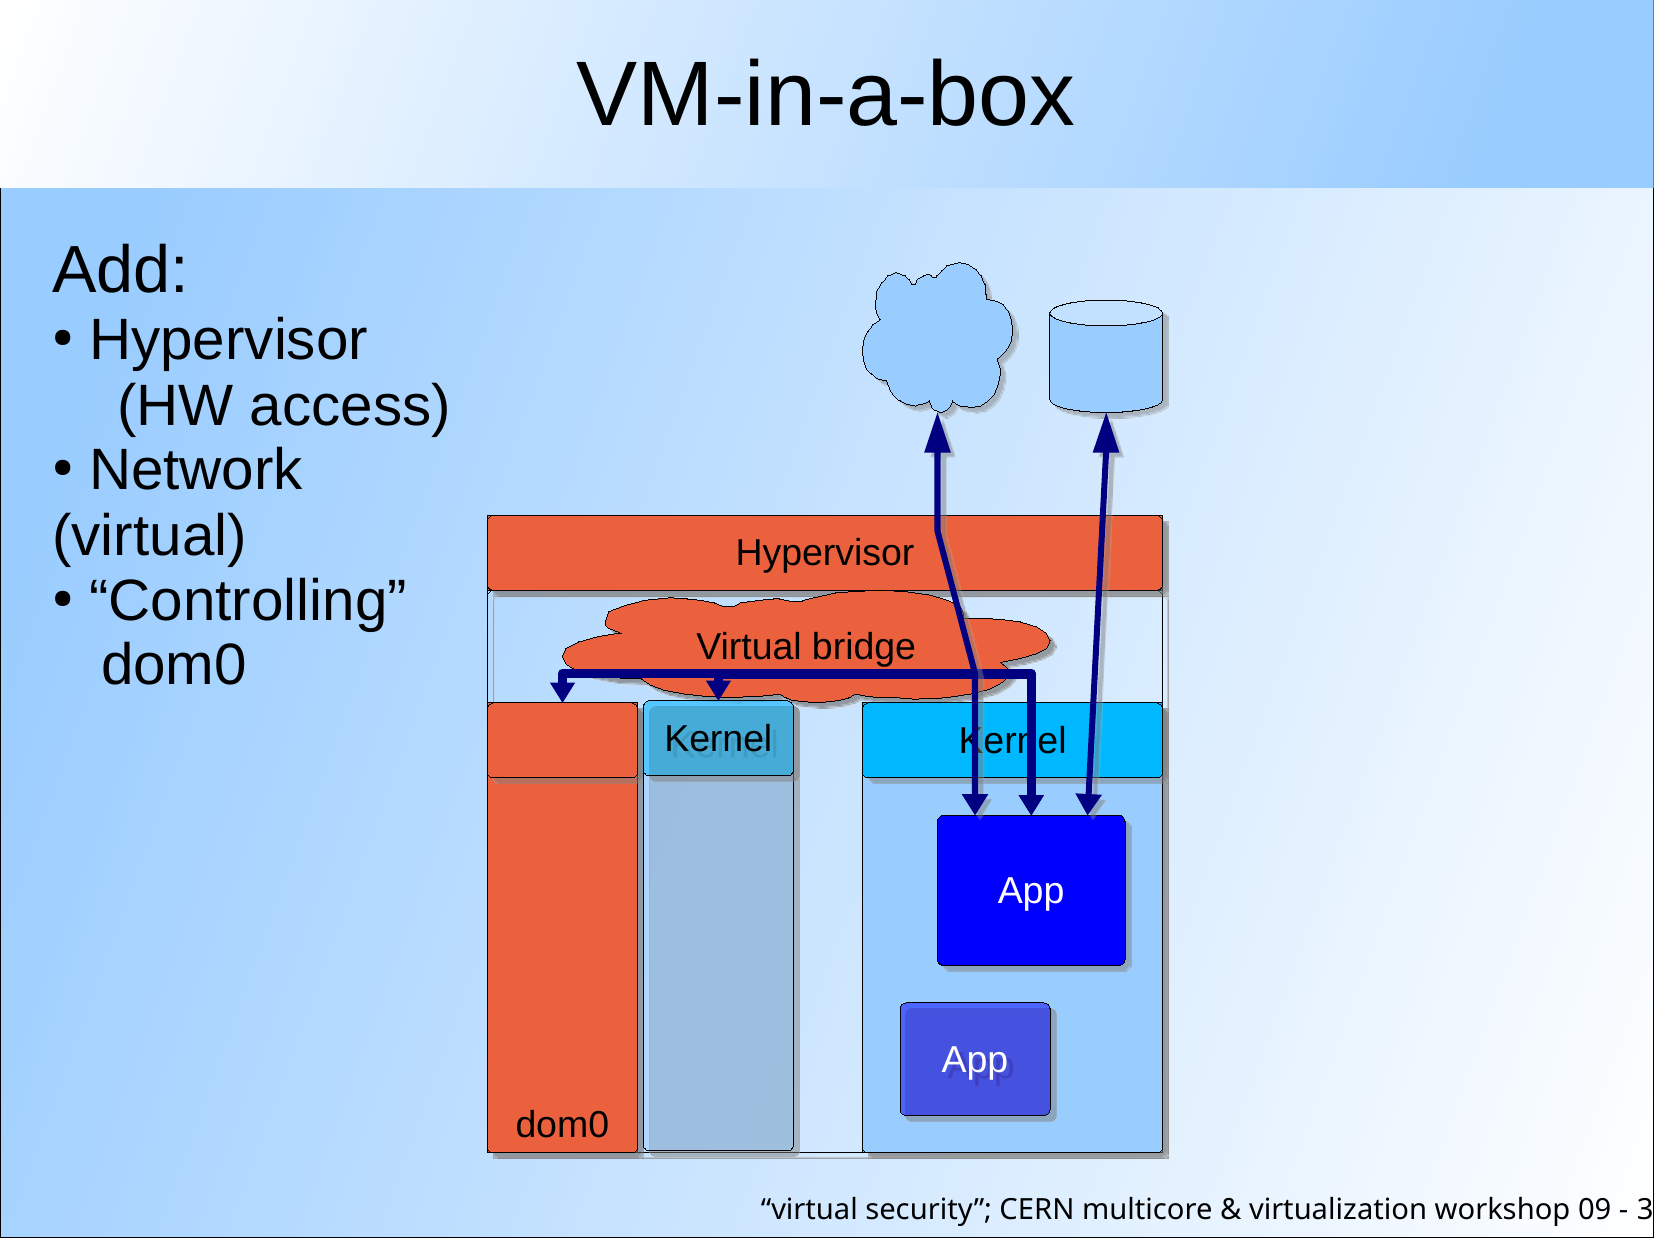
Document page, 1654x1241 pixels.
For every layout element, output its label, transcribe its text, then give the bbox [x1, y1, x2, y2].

text_box Kernel [1036, 702, 1085, 778]
text_box [1033, 778, 1085, 815]
text_box Virtual bridge [970, 618, 1051, 669]
text_box [862, 775, 1162, 1152]
text_box Virtual bridge [562, 590, 970, 669]
text_box [862, 262, 1013, 413]
text_box [984, 778, 1030, 815]
text_box App [900, 1002, 1051, 1116]
text_box Add: Hypervisor (HW access) Network (virtual) “Controlling” dom0 [37, 225, 526, 738]
title VM-in-a-box [82, 0, 1571, 188]
text_box App [937, 815, 1126, 966]
text_box [1049, 314, 1163, 413]
text_box Virtual bridge [721, 679, 971, 703]
text_box Kernel [643, 700, 794, 776]
text_box Hypervisor [526, 515, 950, 591]
text_box Virtual bridge [620, 678, 715, 697]
text_box dom0 [487, 775, 638, 1153]
text_box Hypervisor [1106, 515, 1163, 591]
text_box Kernel [985, 702, 1027, 778]
text_box Hypervisor [947, 515, 1098, 591]
text_box [643, 772, 794, 1151]
text_box Kernel [862, 702, 971, 778]
text_box Kernel [1094, 702, 1163, 778]
text_box [487, 702, 638, 778]
